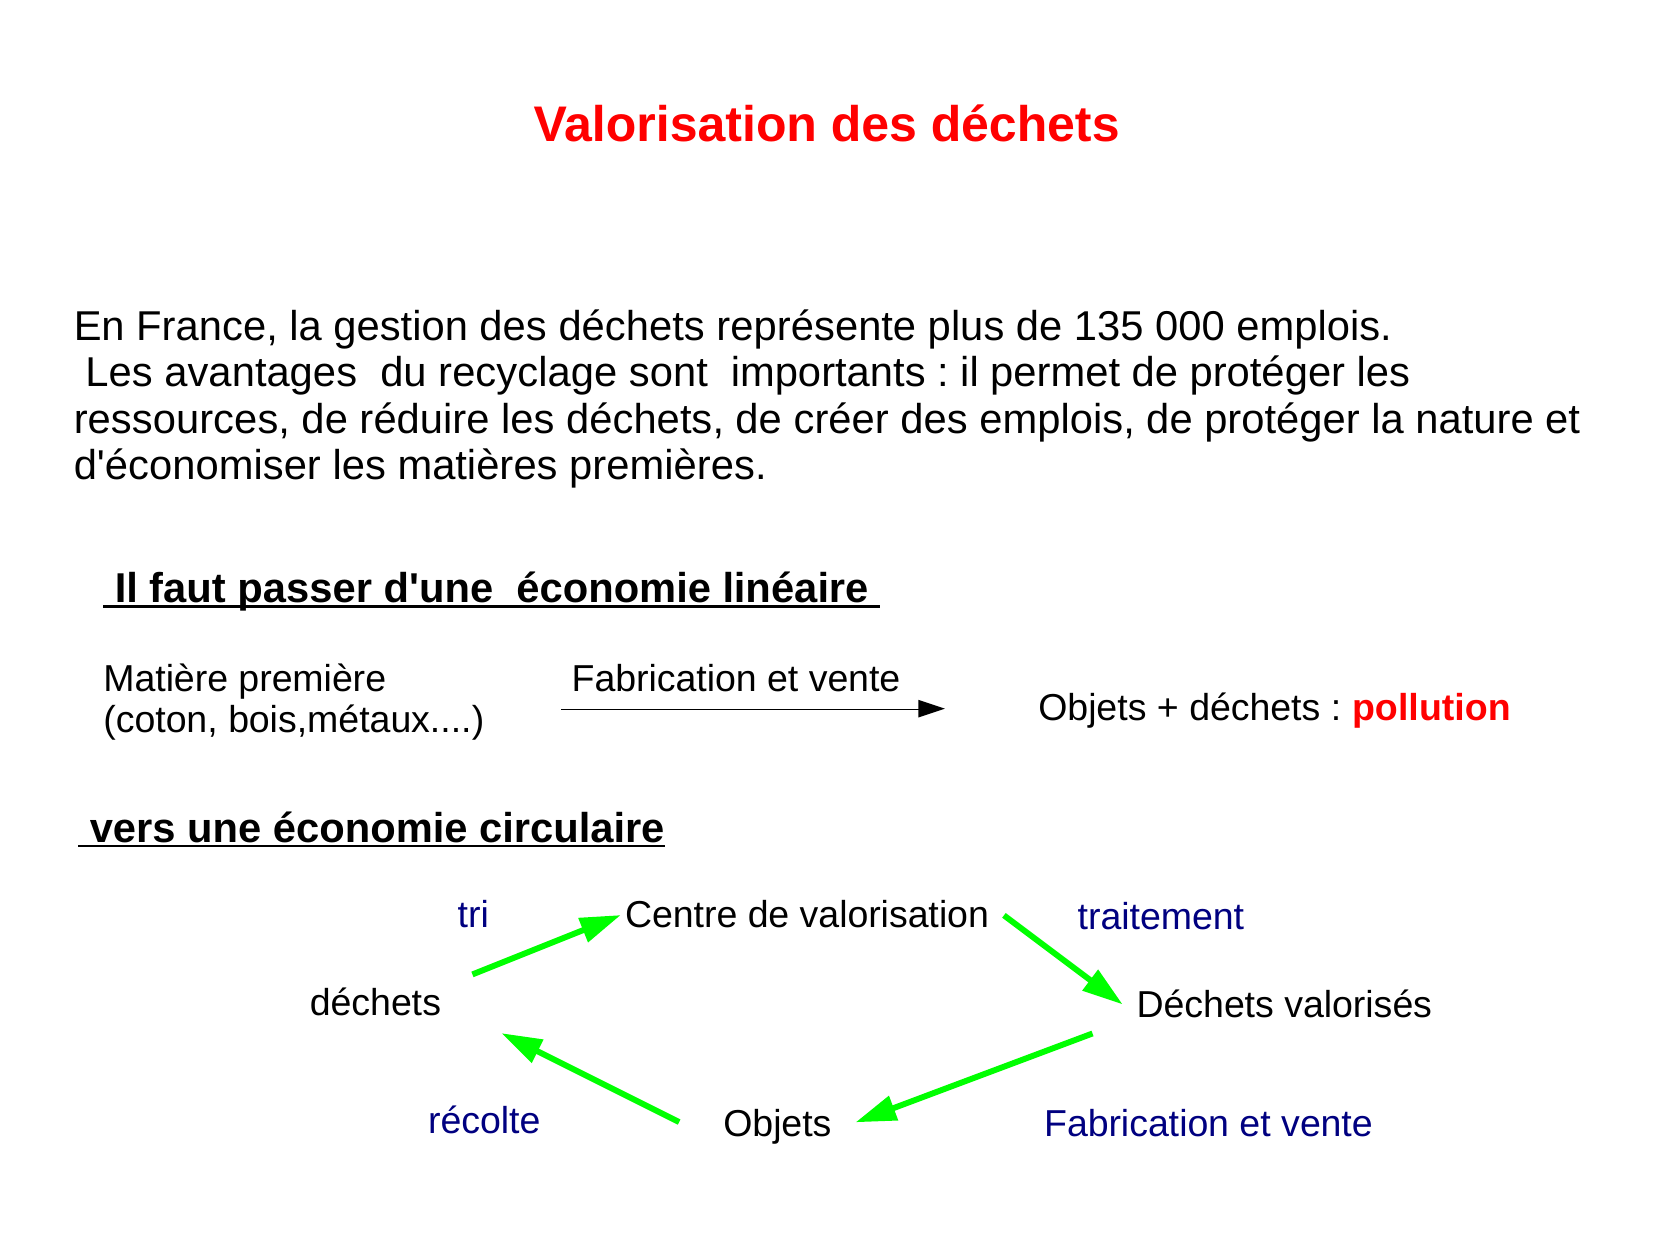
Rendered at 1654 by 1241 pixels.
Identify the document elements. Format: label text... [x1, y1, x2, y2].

text_box Objets [708, 1094, 858, 1152]
text_box déchets [295, 974, 456, 1032]
text_box Matière première (coton, bois,métaux....) [88, 649, 500, 749]
text_box Valorisation des déchets [413, 88, 1241, 218]
text_box Fabrication et vente [556, 649, 916, 707]
text_box traitement [1062, 888, 1260, 945]
text_box Fabrication et vente [1029, 1094, 1388, 1152]
text_box récolte [413, 1092, 556, 1150]
text_box vers une économie circulaire [63, 797, 680, 860]
text_box Il faut passer d'une économie linéaire [88, 557, 896, 621]
text_box Objets + déchets : pollution [1023, 679, 1526, 738]
text_box Déchets valorisés [1121, 976, 1447, 1034]
text_box tri [442, 885, 504, 943]
text_box En France, la gestion des déchets représente plus de 135 000 emplois. Les avantages du recyclage sont importants : il permet de protéger les ressources, de réduire les déchets, de créer des emplois, de protéger la nature et d'économiser les matières premières. [59, 206, 1625, 545]
text_box Centre de valorisation [610, 885, 1004, 943]
